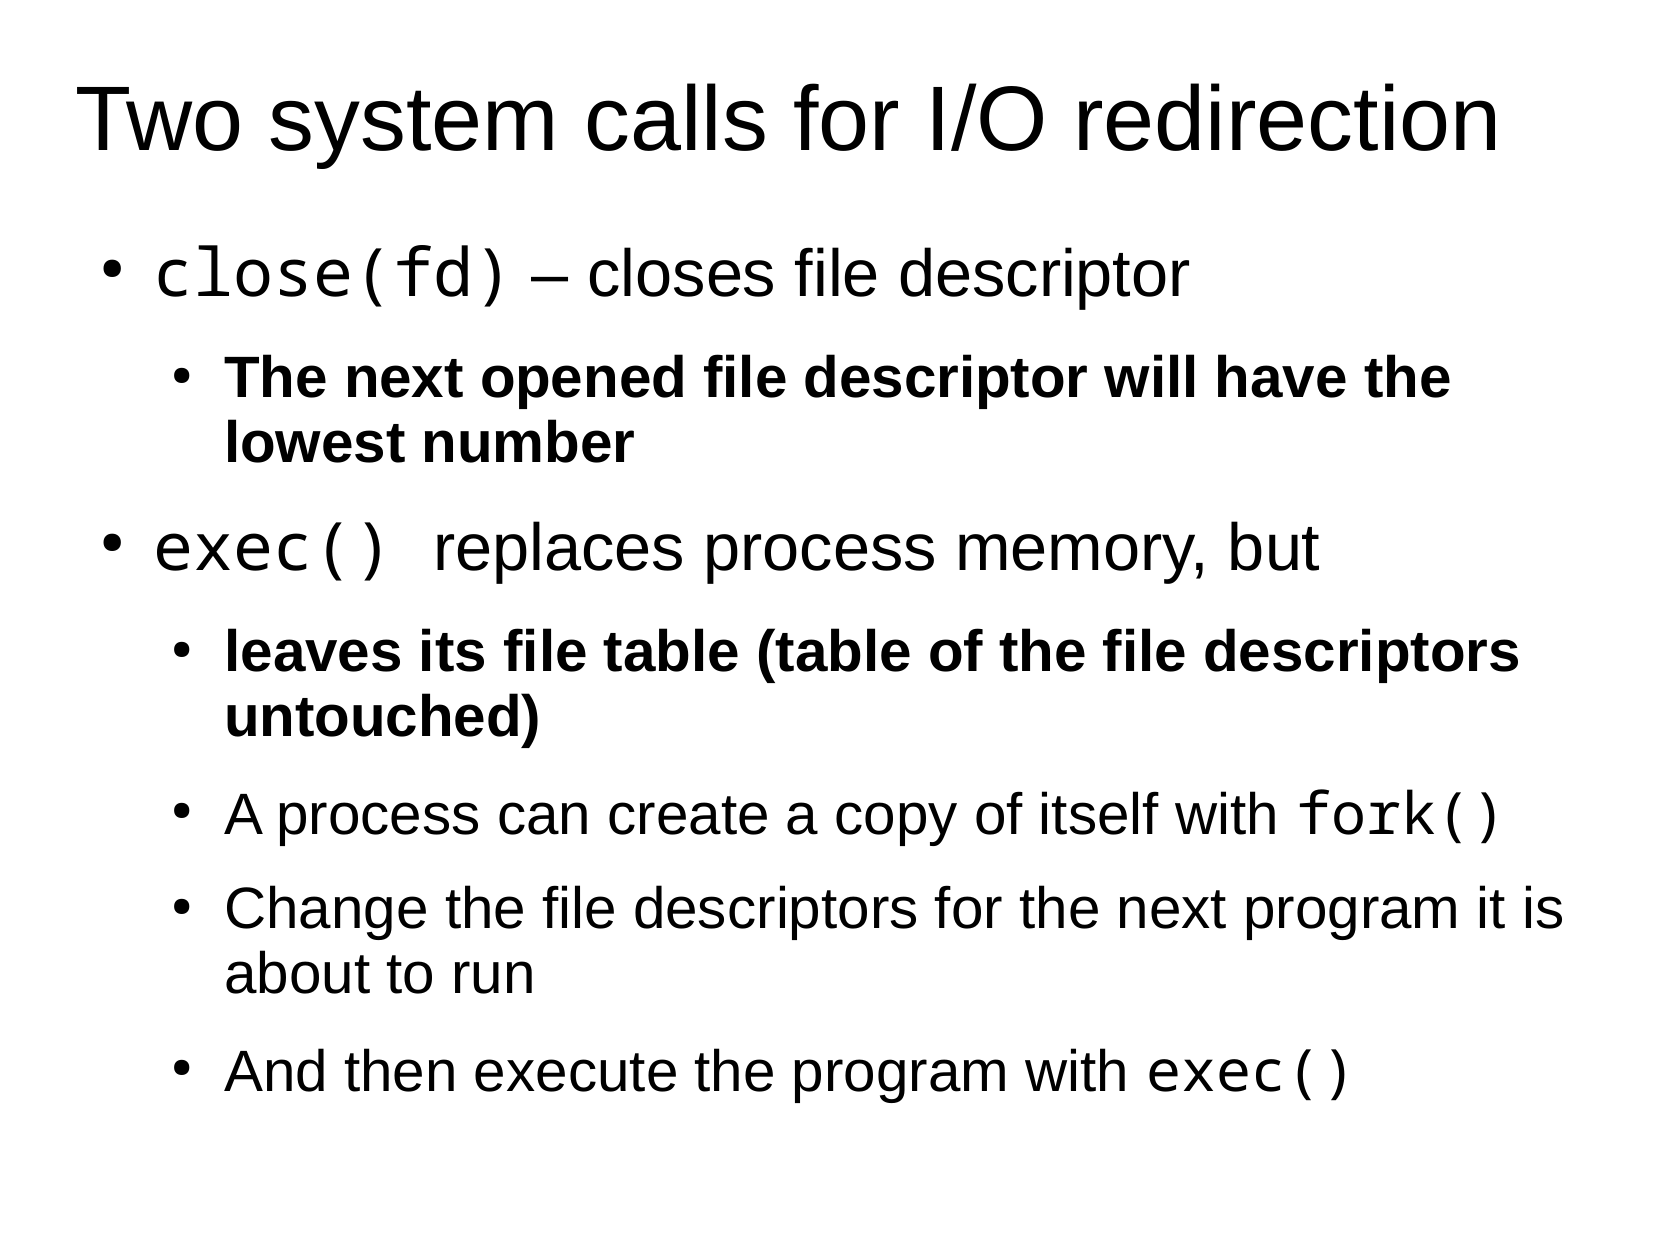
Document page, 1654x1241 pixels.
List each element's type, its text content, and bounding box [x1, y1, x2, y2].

list close(fd) – closes file descriptor The next opened file descriptor will have the lowest number exec() replaces process memory, but leaves its file table (table of the file descriptors untouched) A process can create a copy of itself with fork() Change the file descriptors for the next program it is about to run And then execute the program with exec() [82, 225, 1571, 1163]
title Two system calls for I/O redirection [75, 49, 1538, 188]
